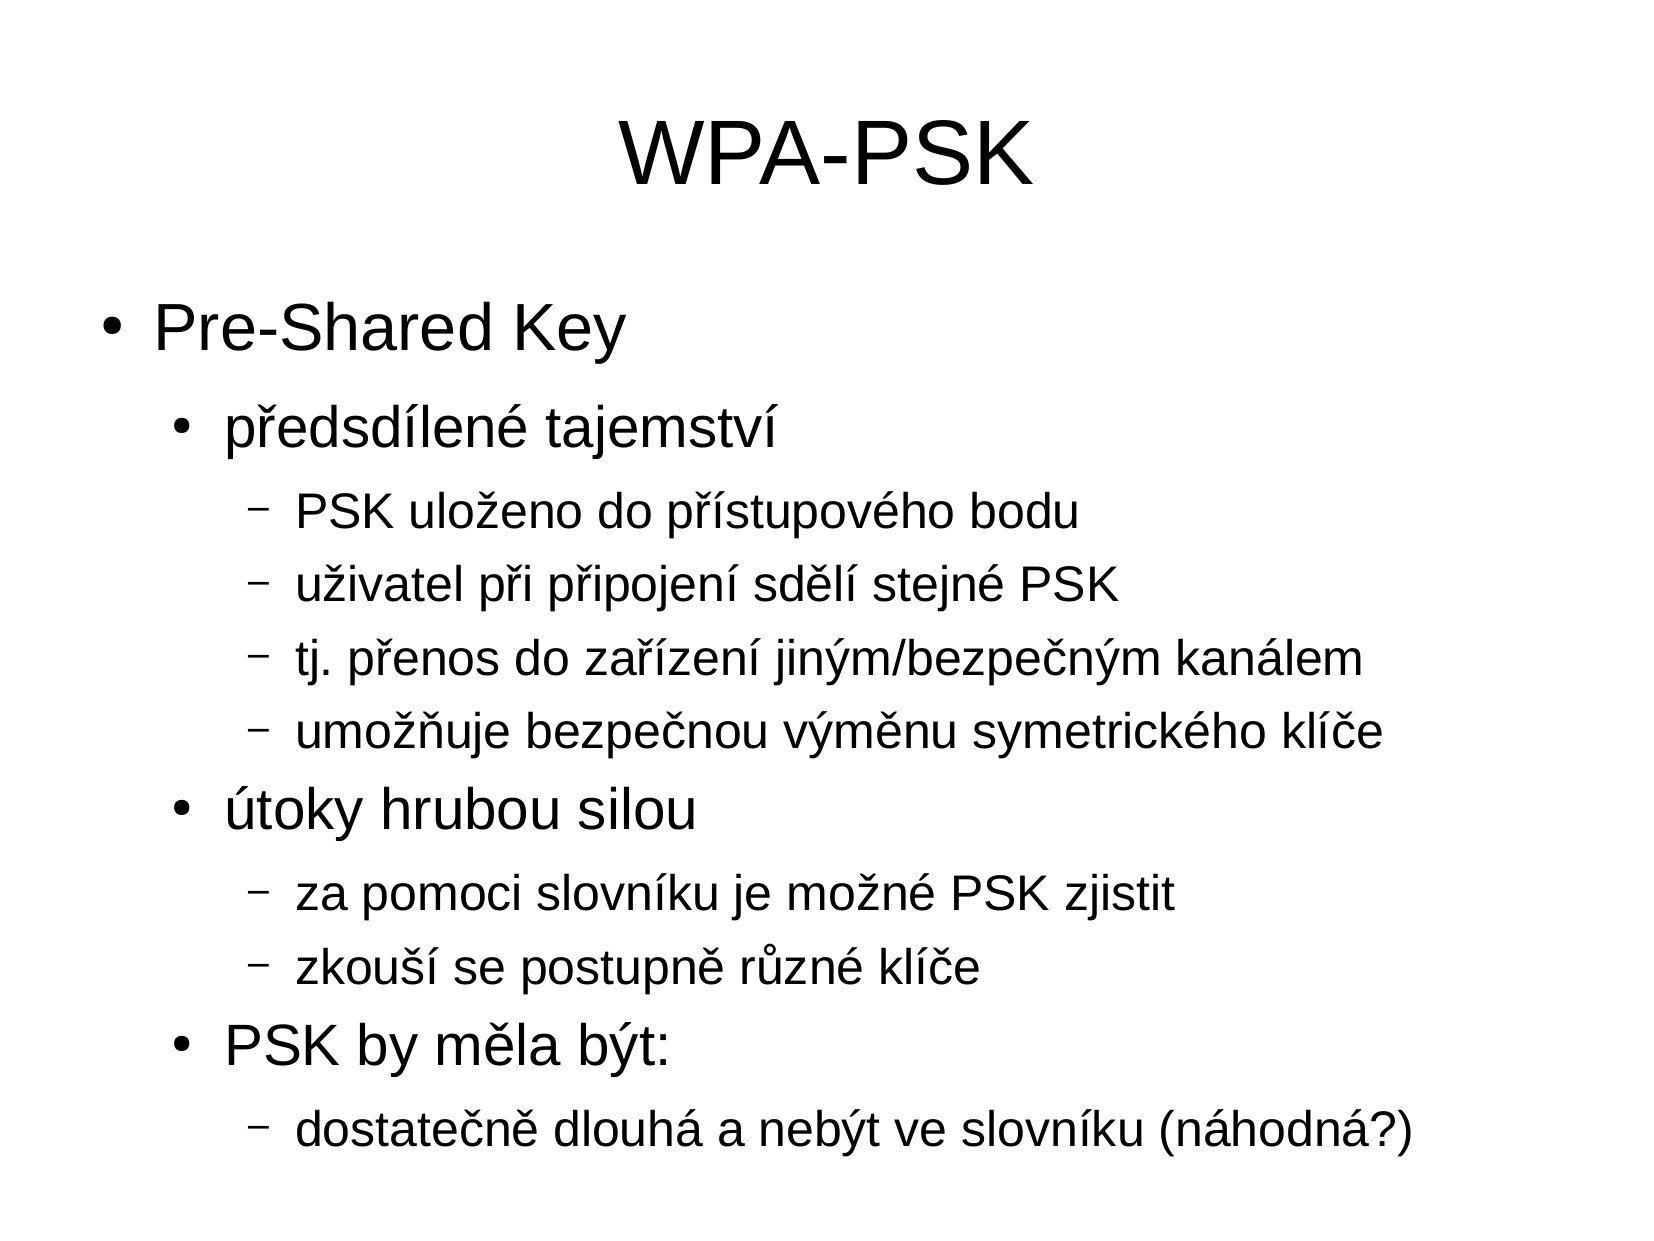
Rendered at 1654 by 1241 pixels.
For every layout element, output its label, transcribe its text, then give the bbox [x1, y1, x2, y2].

title WPA-PSK [82, 49, 1571, 257]
list Pre-Shared Key předsdílené tajemství PSK uloženo do přístupového bodu uživatel při připojení sdělí stejné PSK tj. přenos do zařízení jiným/bezpečným kanálem umožňuje bezpečnou výměnu symetrického klíče útoky hrubou silou za pomoci slovníku je možné PSK zjistit zkouší se postupně různé klíče PSK by měla být: dostatečně dlouhá a nebýt ve slovníku (náhodná?) [82, 290, 1571, 1158]
